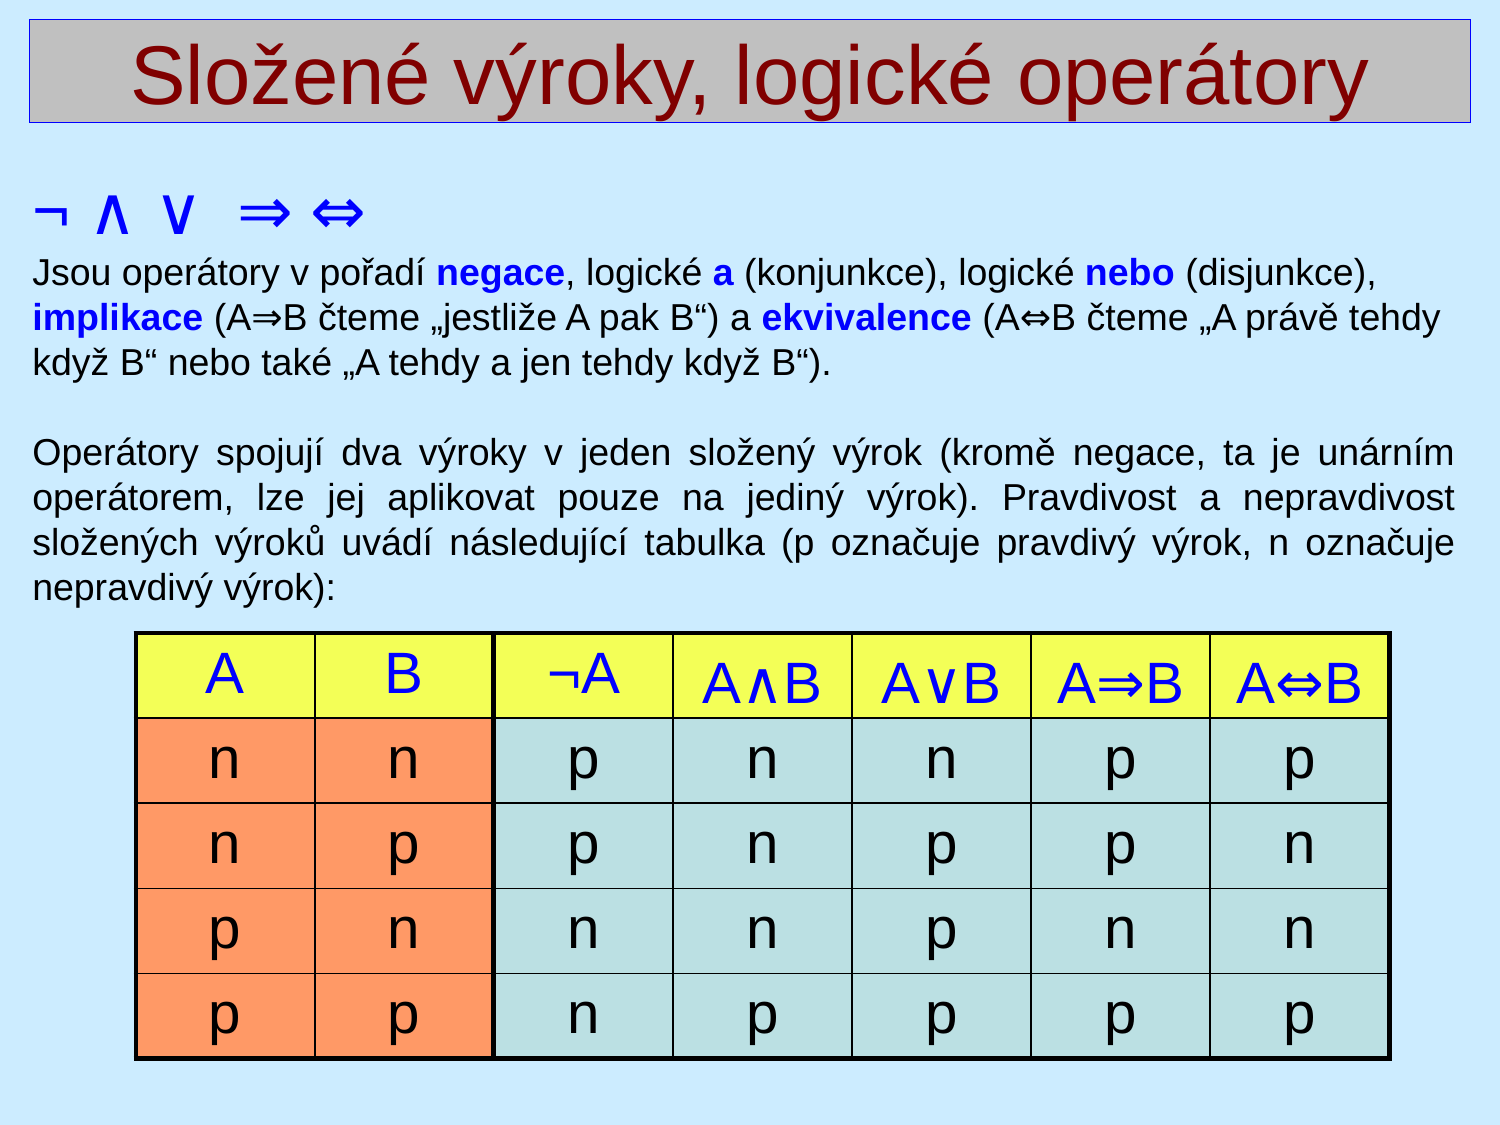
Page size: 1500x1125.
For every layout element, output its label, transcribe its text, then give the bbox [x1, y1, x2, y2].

table_cell p [138, 974, 314, 1056]
table_cell n [1211, 804, 1387, 888]
table_cell p [853, 804, 1030, 888]
table_cell p [1032, 804, 1209, 888]
table_cell p [1211, 719, 1387, 802]
table_cell p [496, 719, 672, 802]
text_box ¬ ∧ ∨ ⇒ ⇔ Jsou operátory v pořadí negace, logické a (konjunkce), logické nebo (disjunkce), implikace (A⇒B čteme „jestliže A pak B“) a ekvivalence (A⇔B čteme „A právě tehdy když B“ nebo také „A tehdy a jen tehdy když B“). Operátory spojují dva výroky v jeden složený výrok (kromě negace, ta je unárním operátorem, lze jej aplikovat pouze na jediný výrok). Pravdivost a nepravdivost složených výroků uvádí následující tabulka (p označuje pravdivý výrok, n označuje nepravdivý výrok): [17, 160, 1471, 616]
table_cell p [316, 974, 491, 1056]
title Složené výroky, logické operátory [29, 19, 1471, 123]
table_header ¬A [496, 635, 672, 717]
table_cell n [674, 889, 851, 973]
table_cell p [1032, 719, 1209, 802]
table_cell p [853, 889, 1030, 973]
table_header A⇔B [1211, 635, 1387, 717]
table_header B [316, 635, 491, 717]
table_cell n [316, 889, 491, 973]
table_cell n [316, 719, 491, 802]
table_header A⇒B [1032, 635, 1209, 717]
table_cell n [1211, 889, 1387, 973]
table_cell p [316, 804, 491, 888]
table_cell n [674, 804, 851, 888]
table_cell n [138, 719, 314, 802]
table_cell p [674, 974, 851, 1056]
table_cell n [138, 804, 314, 888]
table_cell n [496, 974, 672, 1056]
table_header A [138, 635, 314, 717]
table_cell n [853, 719, 1030, 802]
table_header A∧B [674, 635, 851, 717]
table_cell p [1211, 974, 1387, 1056]
table_cell n [496, 889, 672, 973]
table_cell p [496, 804, 672, 888]
table_cell p [853, 974, 1030, 1056]
table_cell p [1032, 974, 1209, 1056]
table_cell n [674, 719, 851, 802]
table_cell n [1032, 889, 1209, 973]
table_header A∨B [853, 635, 1030, 717]
table_cell p [138, 889, 314, 973]
